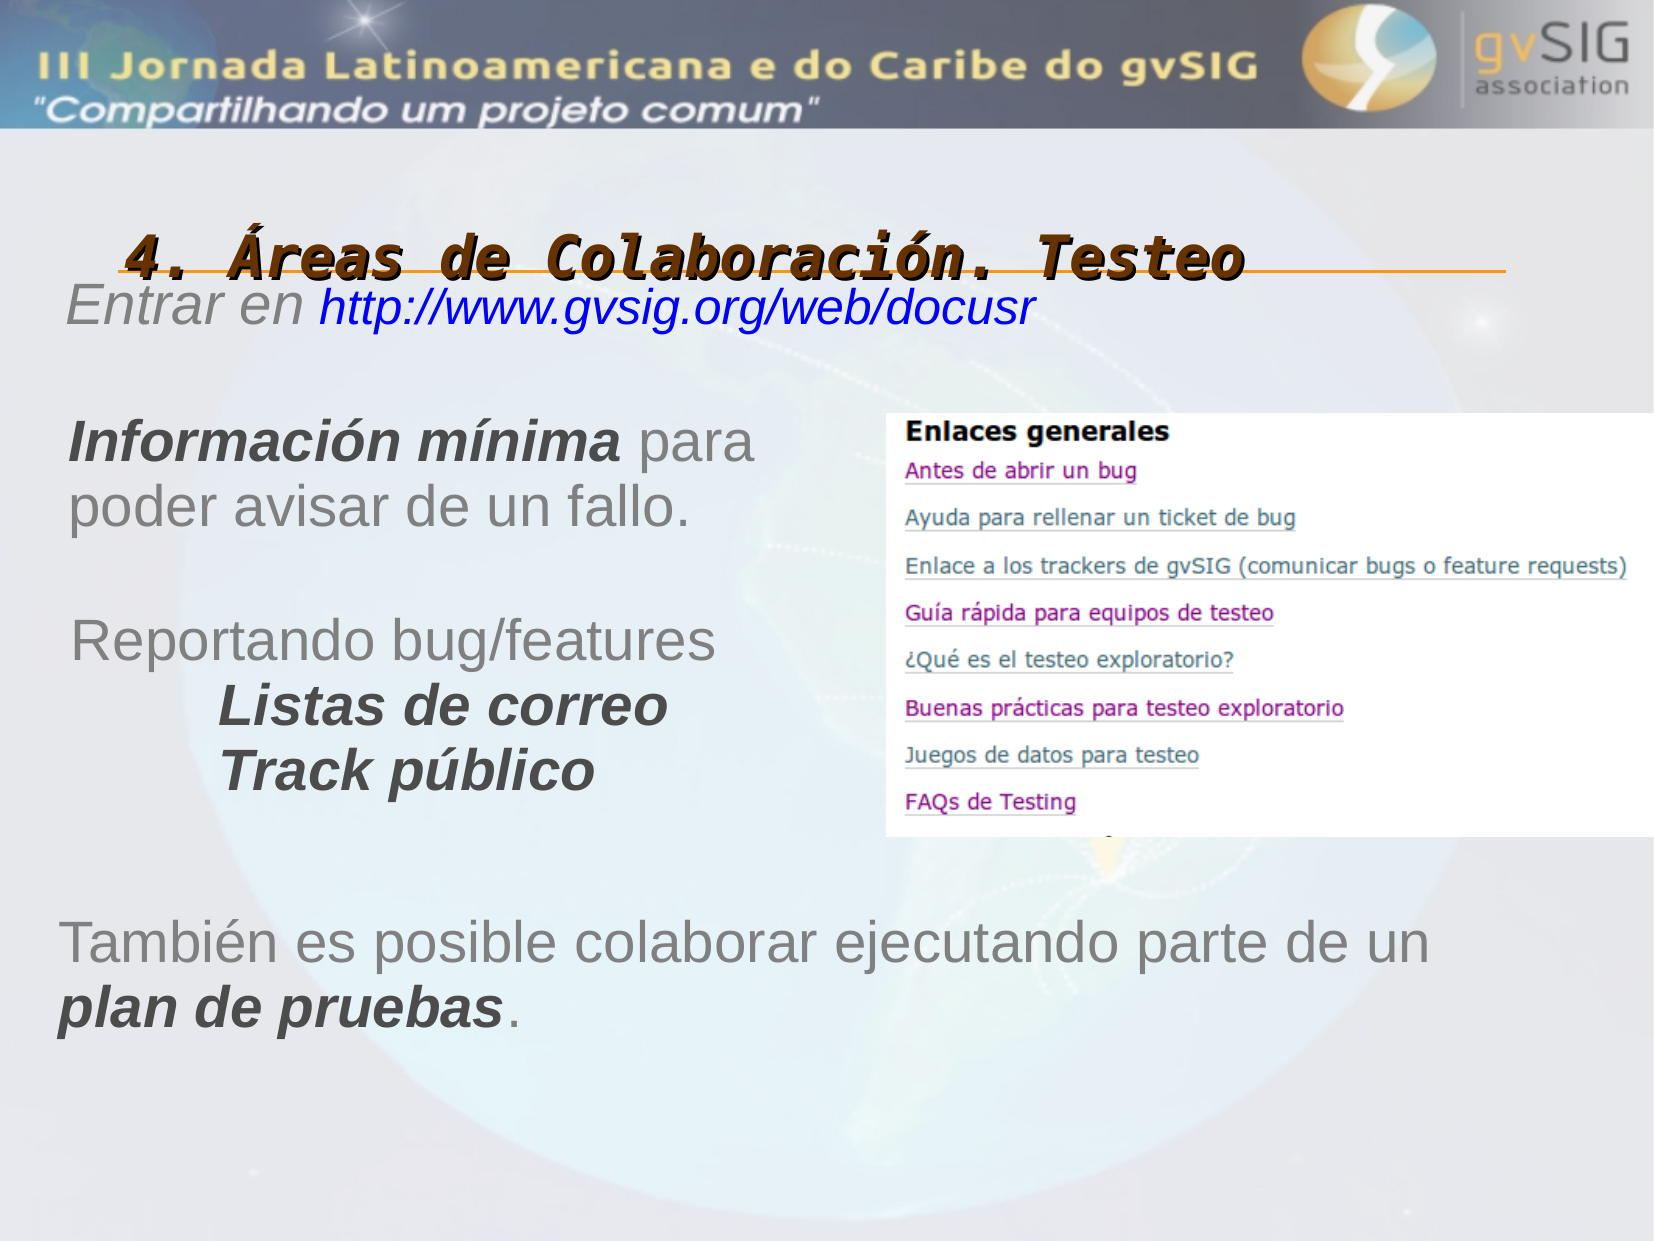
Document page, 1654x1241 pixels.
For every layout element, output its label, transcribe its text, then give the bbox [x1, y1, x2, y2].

title También es posible colaborar ejecutando parte de un plan de pruebas. [59, 908, 1536, 1041]
title Reportando bug/features Listas de correo Track público [70, 606, 739, 804]
text_box 4. Áreas de Colaboración. Testeo [109, 182, 1536, 265]
picture [0, 0, 1654, 1241]
title Información mínima para poder avisar de un fallo. [68, 407, 766, 539]
title Entrar en http://www.gvsig.org/web/docusr [64, 259, 1536, 349]
